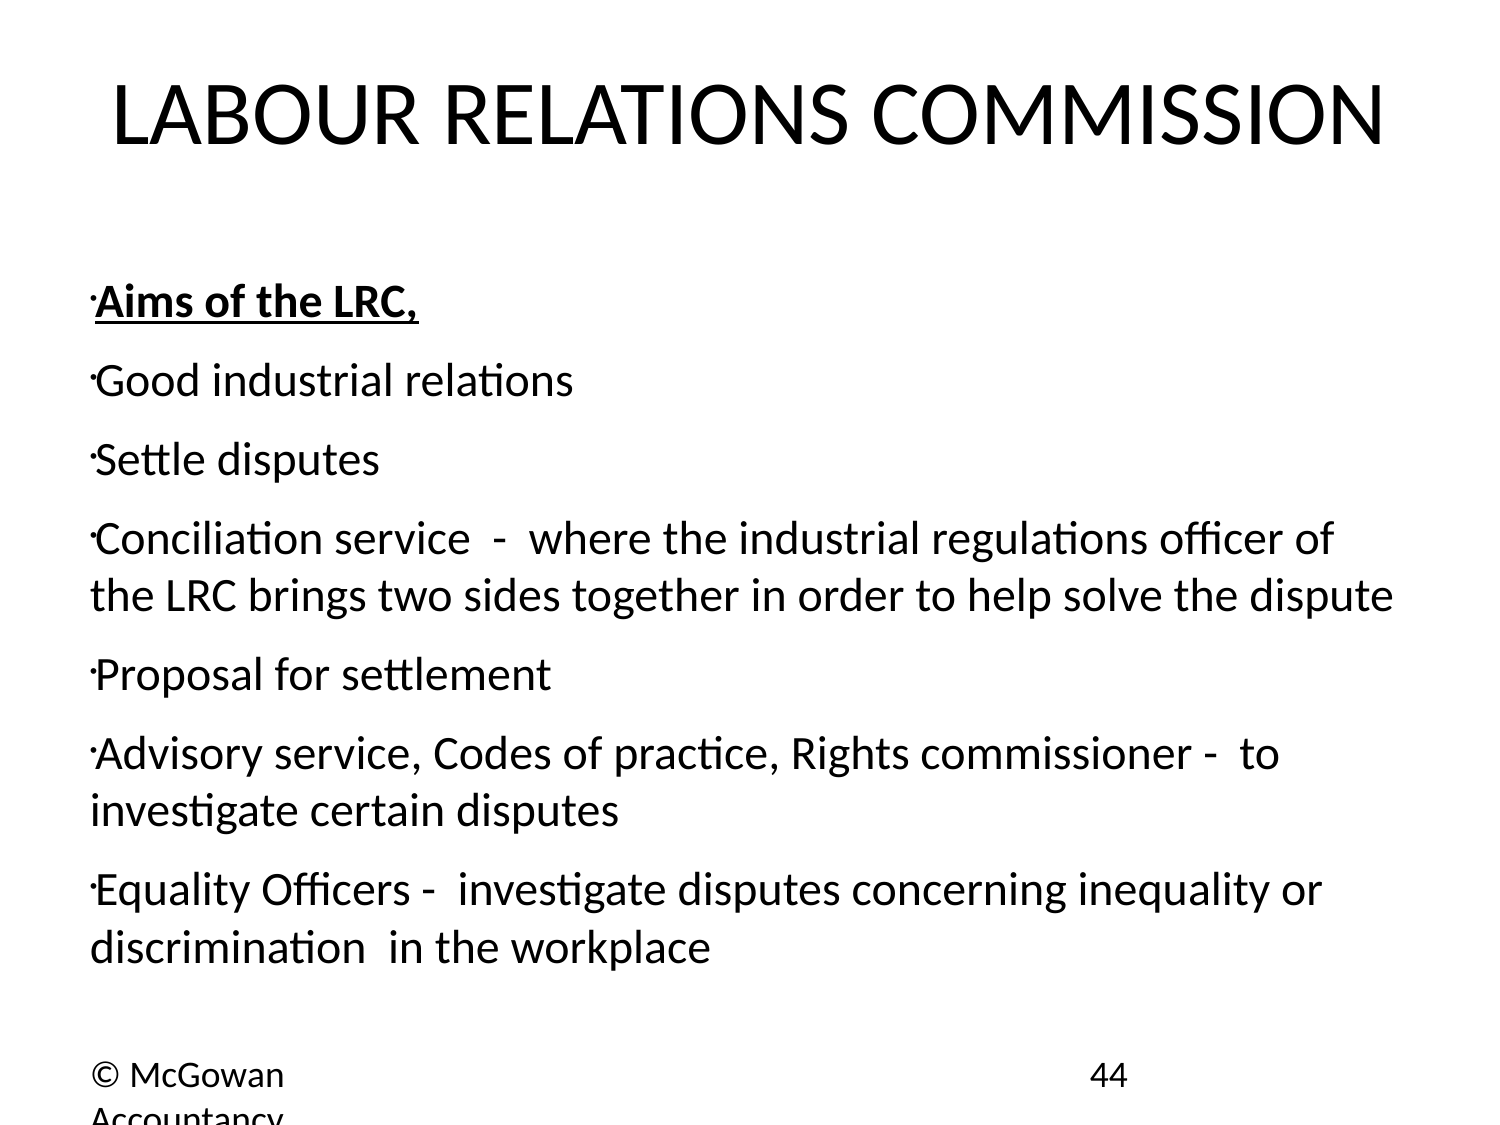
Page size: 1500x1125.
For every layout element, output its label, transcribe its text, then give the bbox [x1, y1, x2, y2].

text_box © McGowan Accountancy Services [75, 1042, 425, 1103]
list Aims of the LRC, Good industrial relations Settle disputes Conciliation service - where the industrial regulations officer of the LRC brings two sides together in order to help solve the dispute Proposal for settlement Advisory service, Codes of practice, Rights commissioner - to investigate certain disputes Equality Officers - investigate disputes concerning inequality or discrimination in the workplace [75, 262, 1425, 1005]
text_box [1074, 1042, 1425, 1103]
title LABOUR RELATIONS COMMISSION [75, 45, 1425, 233]
